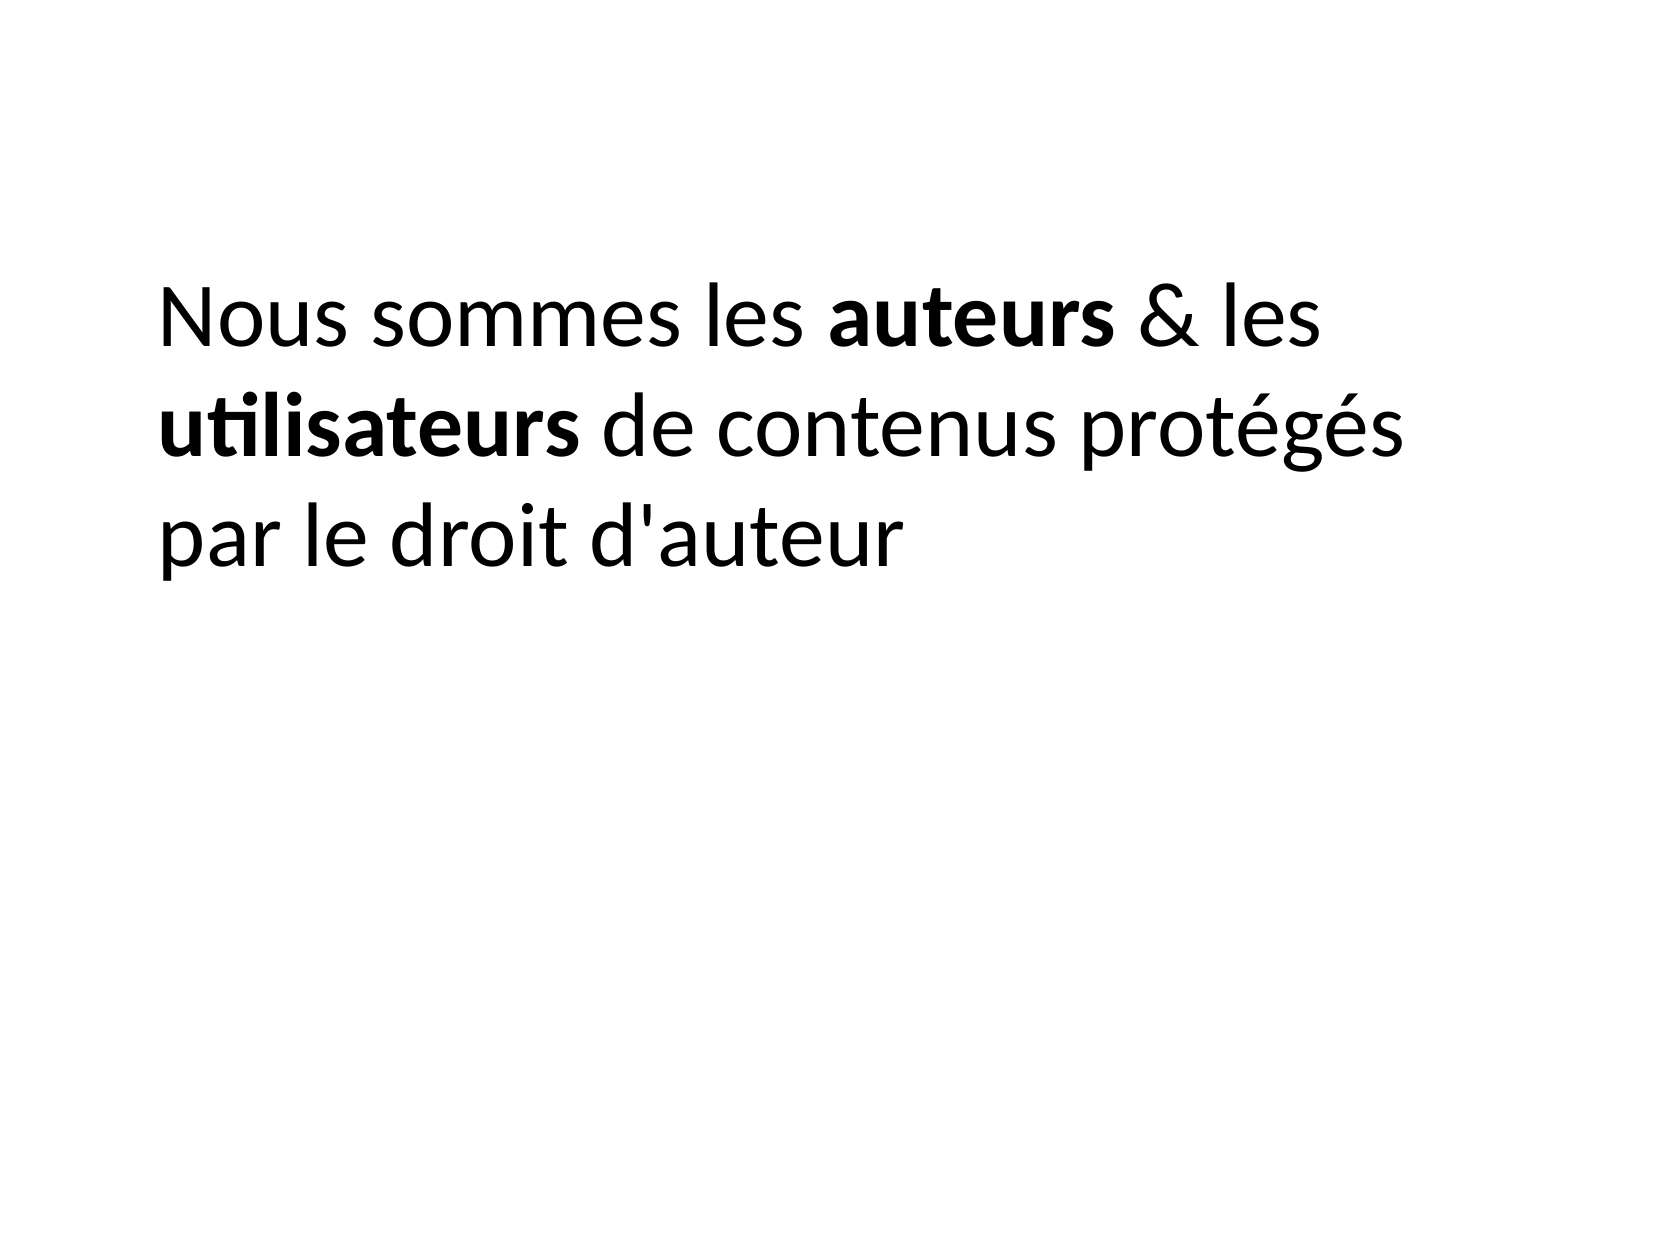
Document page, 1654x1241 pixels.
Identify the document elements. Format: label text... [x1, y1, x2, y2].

text_box Nous sommes les auteurs & les utilisateurs de contenus protégés par le droit d'auteur [143, 247, 1563, 514]
